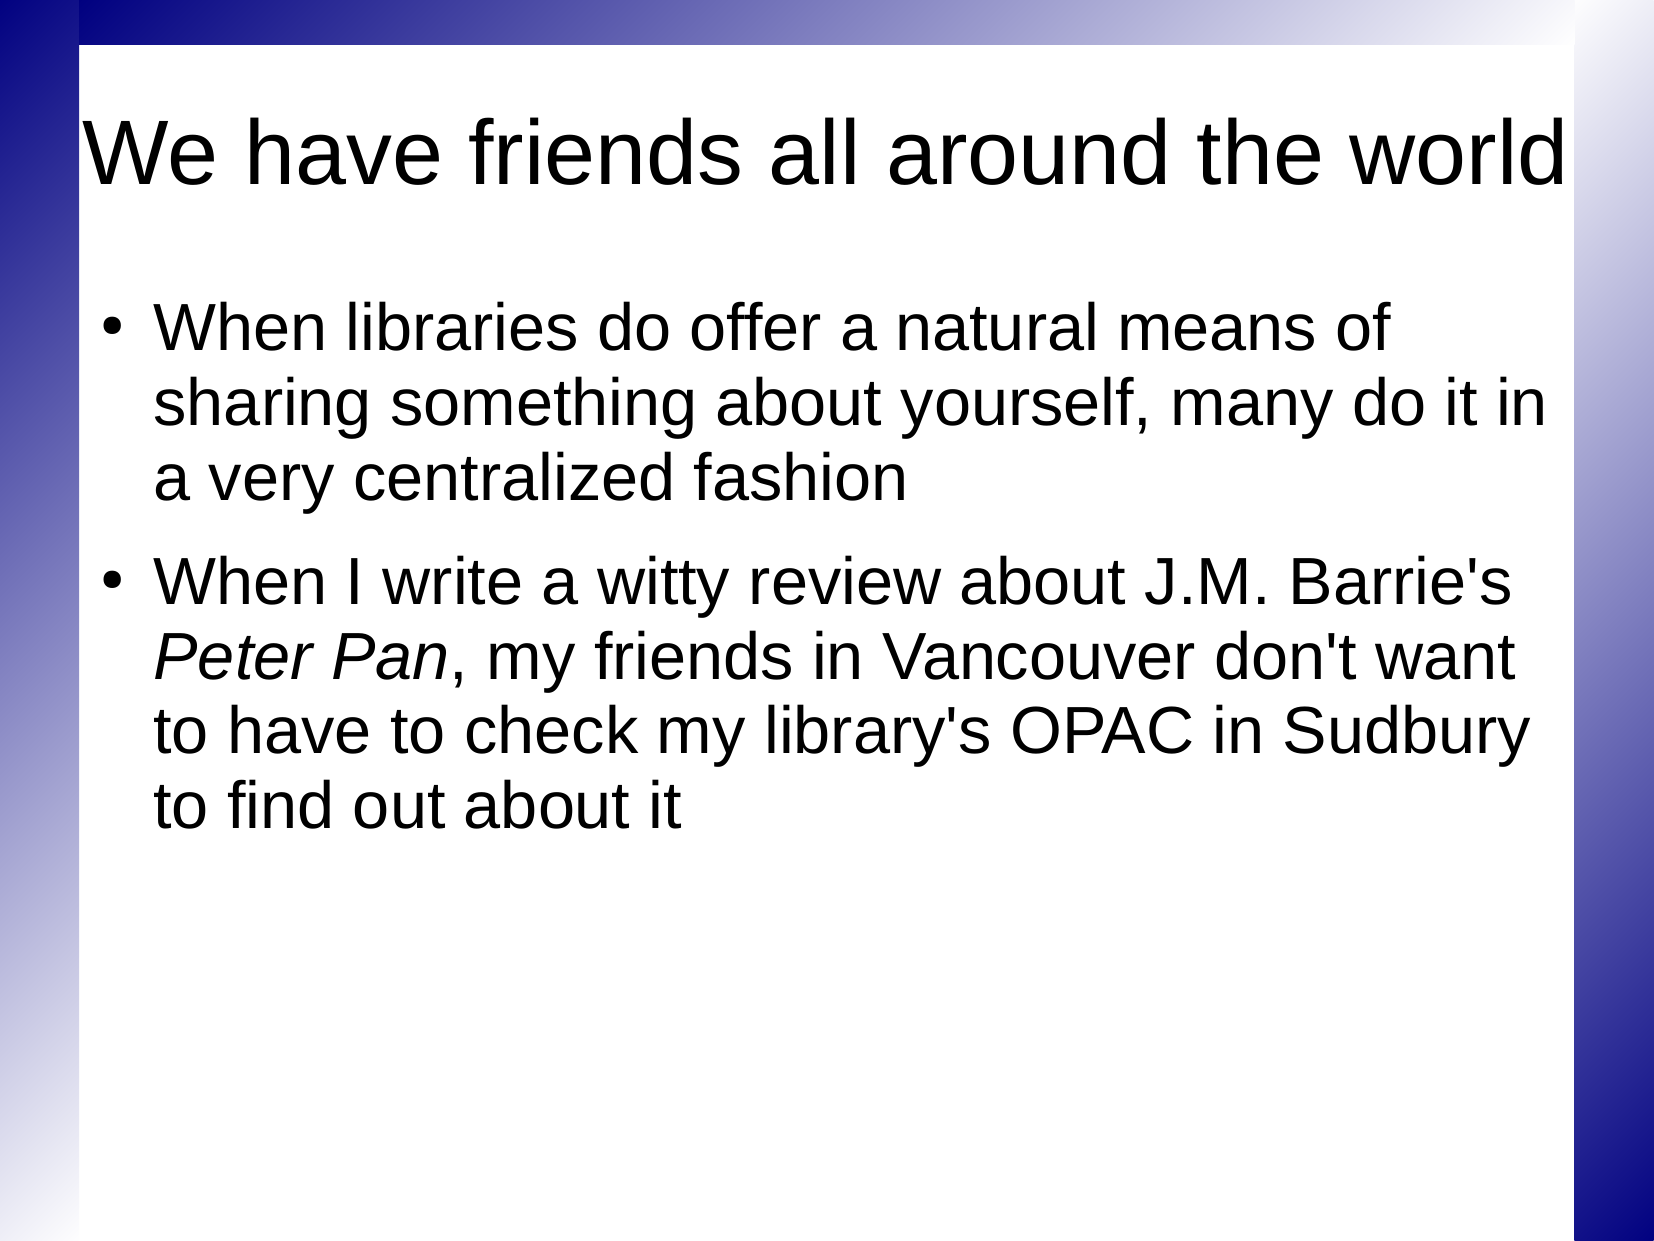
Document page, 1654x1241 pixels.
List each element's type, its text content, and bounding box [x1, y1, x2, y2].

list When libraries do offer a natural means of sharing something about yourself, many do it in a very centralized fashion When I write a witty review about J.M. Barrie's Peter Pan, my friends in Vancouver don't want to have to check my library's OPAC in Sudbury to find out about it [82, 290, 1571, 1094]
title We have friends all around the world [82, 56, 1571, 250]
